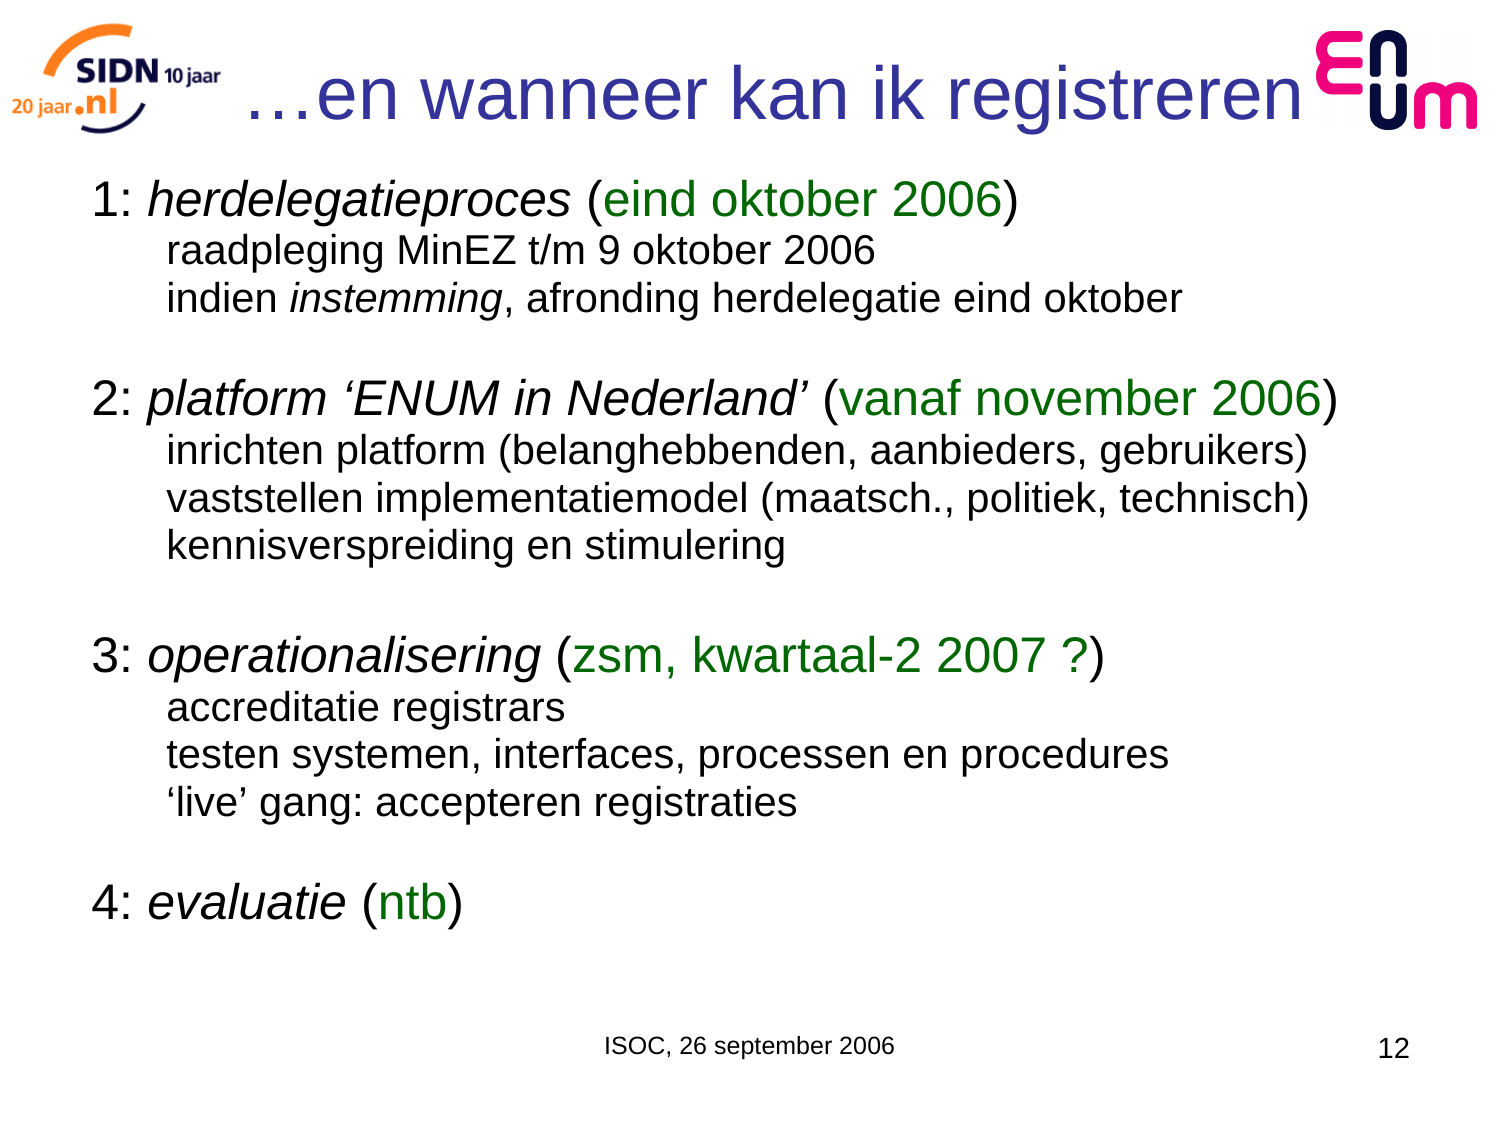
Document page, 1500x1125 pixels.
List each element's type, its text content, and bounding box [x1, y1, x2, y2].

picture [0, 0, 183, 152]
title …en wanneer kan ik registreren [183, 0, 1365, 172]
list 1: herdelegatieproces (eind oktober 2006) raadpleging MinEZ t/m 9 oktober 2006 indien instemming, afronding herdelegatie eind oktober 2: platform ‘ENUM in Nederland’ (vanaf november 2006) inrichten platform (belanghebbenden, aanbieders, gebruikers) vaststellen implementatiemodel (maatsch., politiek, technisch) kennisverspreiding en stimulering 3: operationalisering (zsm, kwartaal-2 2007 ?) accreditatie registrars testen systemen, interfaces, processen en procedures ‘live’ gang: accepteren registraties 4: evaluatie (ntb) [76, 172, 1461, 1103]
